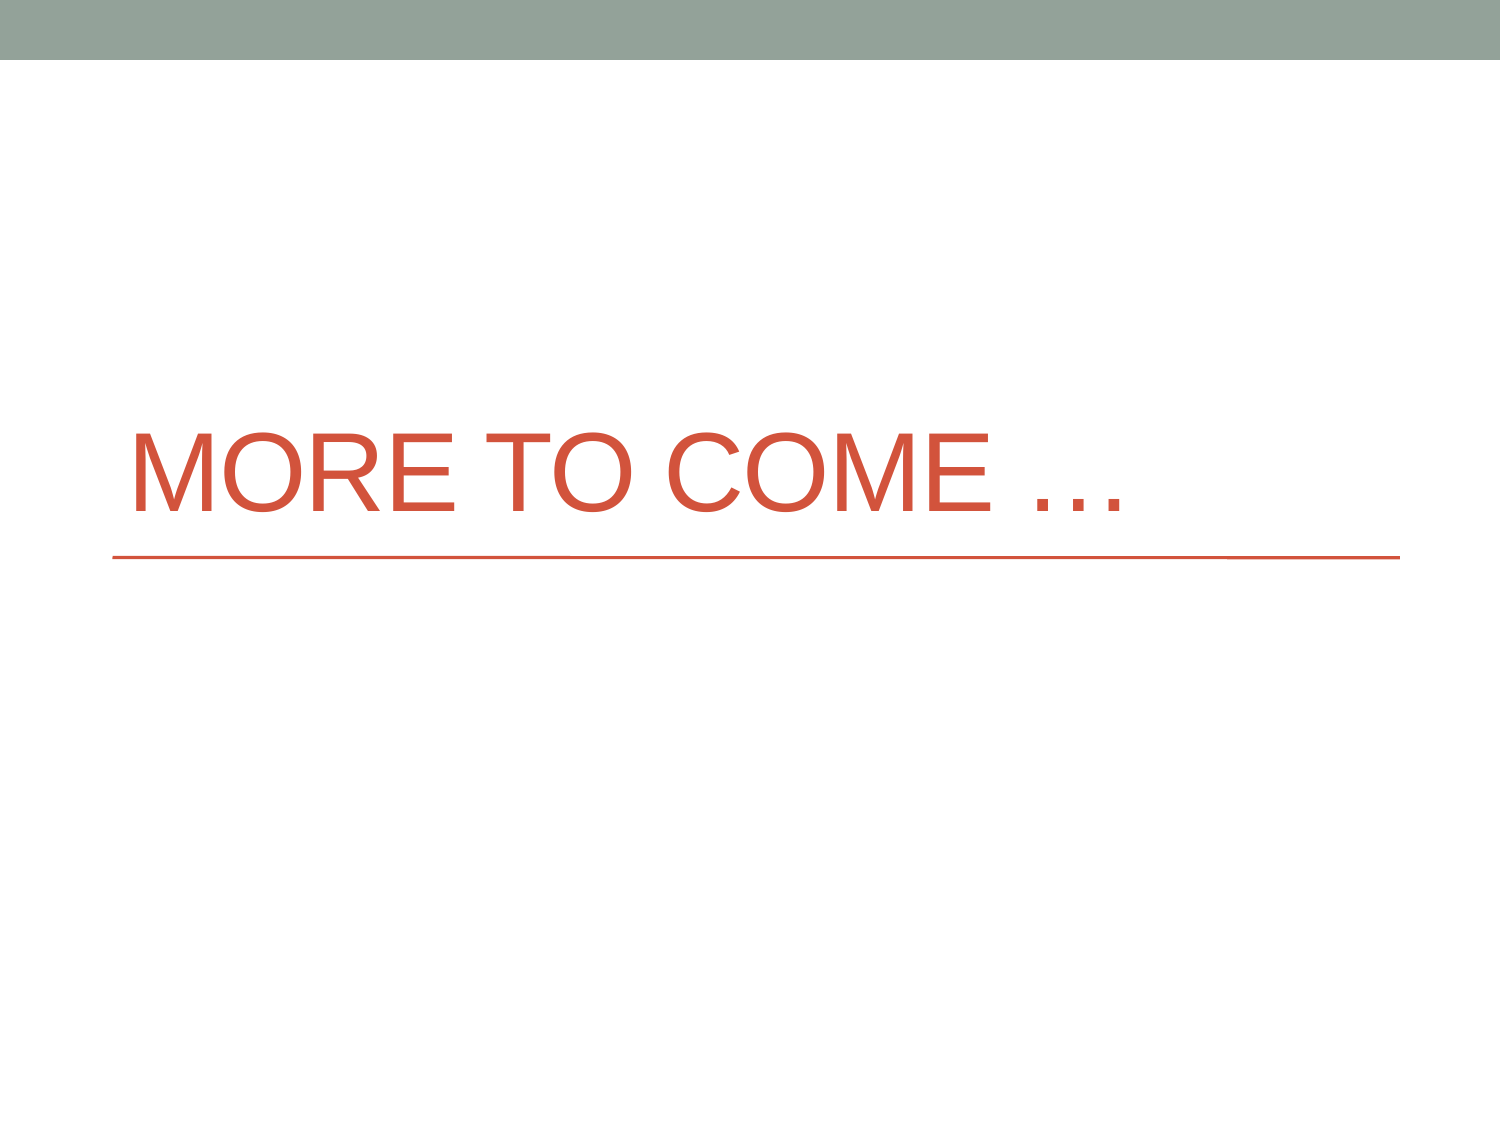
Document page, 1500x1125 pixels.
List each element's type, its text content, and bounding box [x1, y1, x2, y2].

title More to come … [112, 224, 1400, 542]
